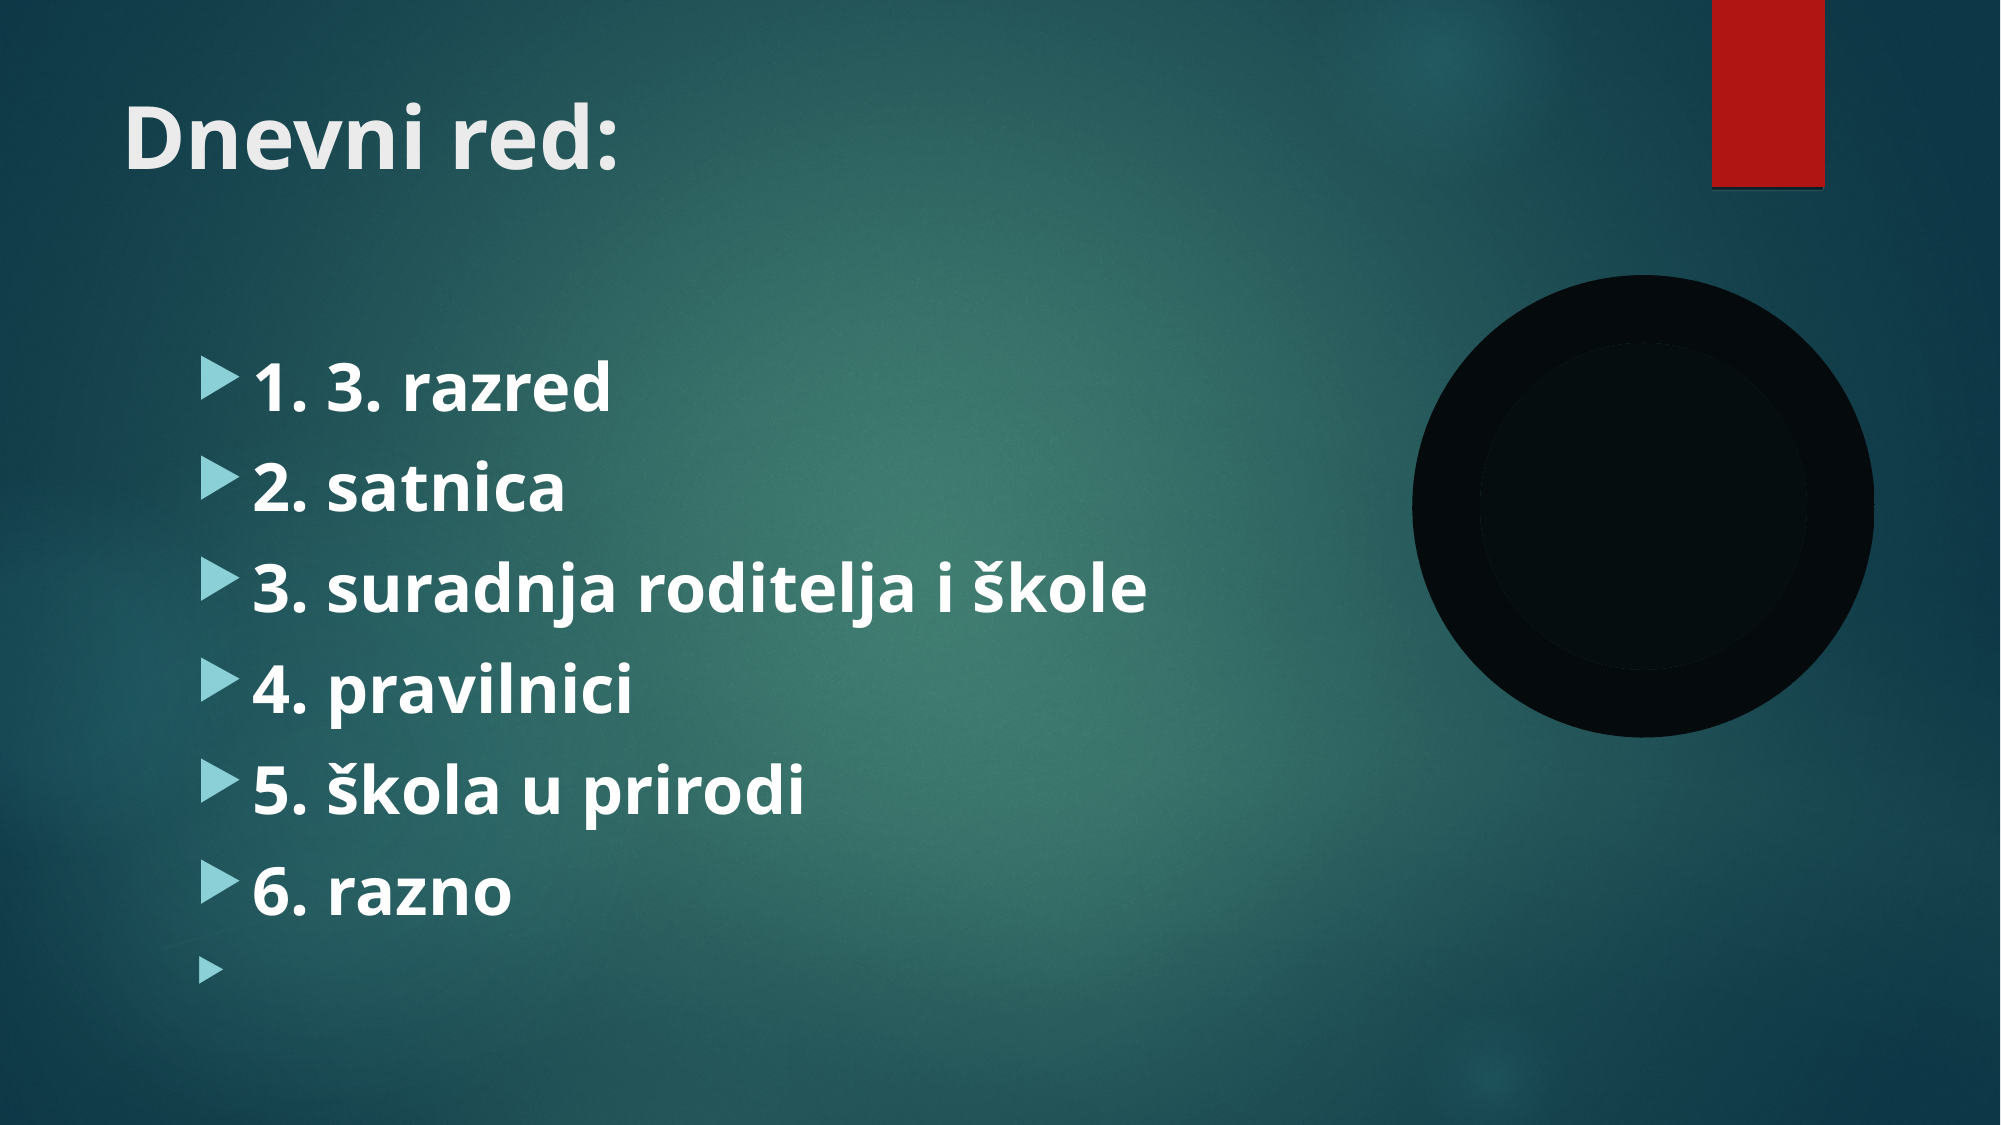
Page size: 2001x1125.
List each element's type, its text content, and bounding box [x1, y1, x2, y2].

list 1. 3. razred 2. satnica 3. suradnja roditelja i škole 4. pravilnici 5. škola u prirodi 6. razno [181, 336, 1649, 1026]
title Dnevni red: [106, 74, 1649, 305]
